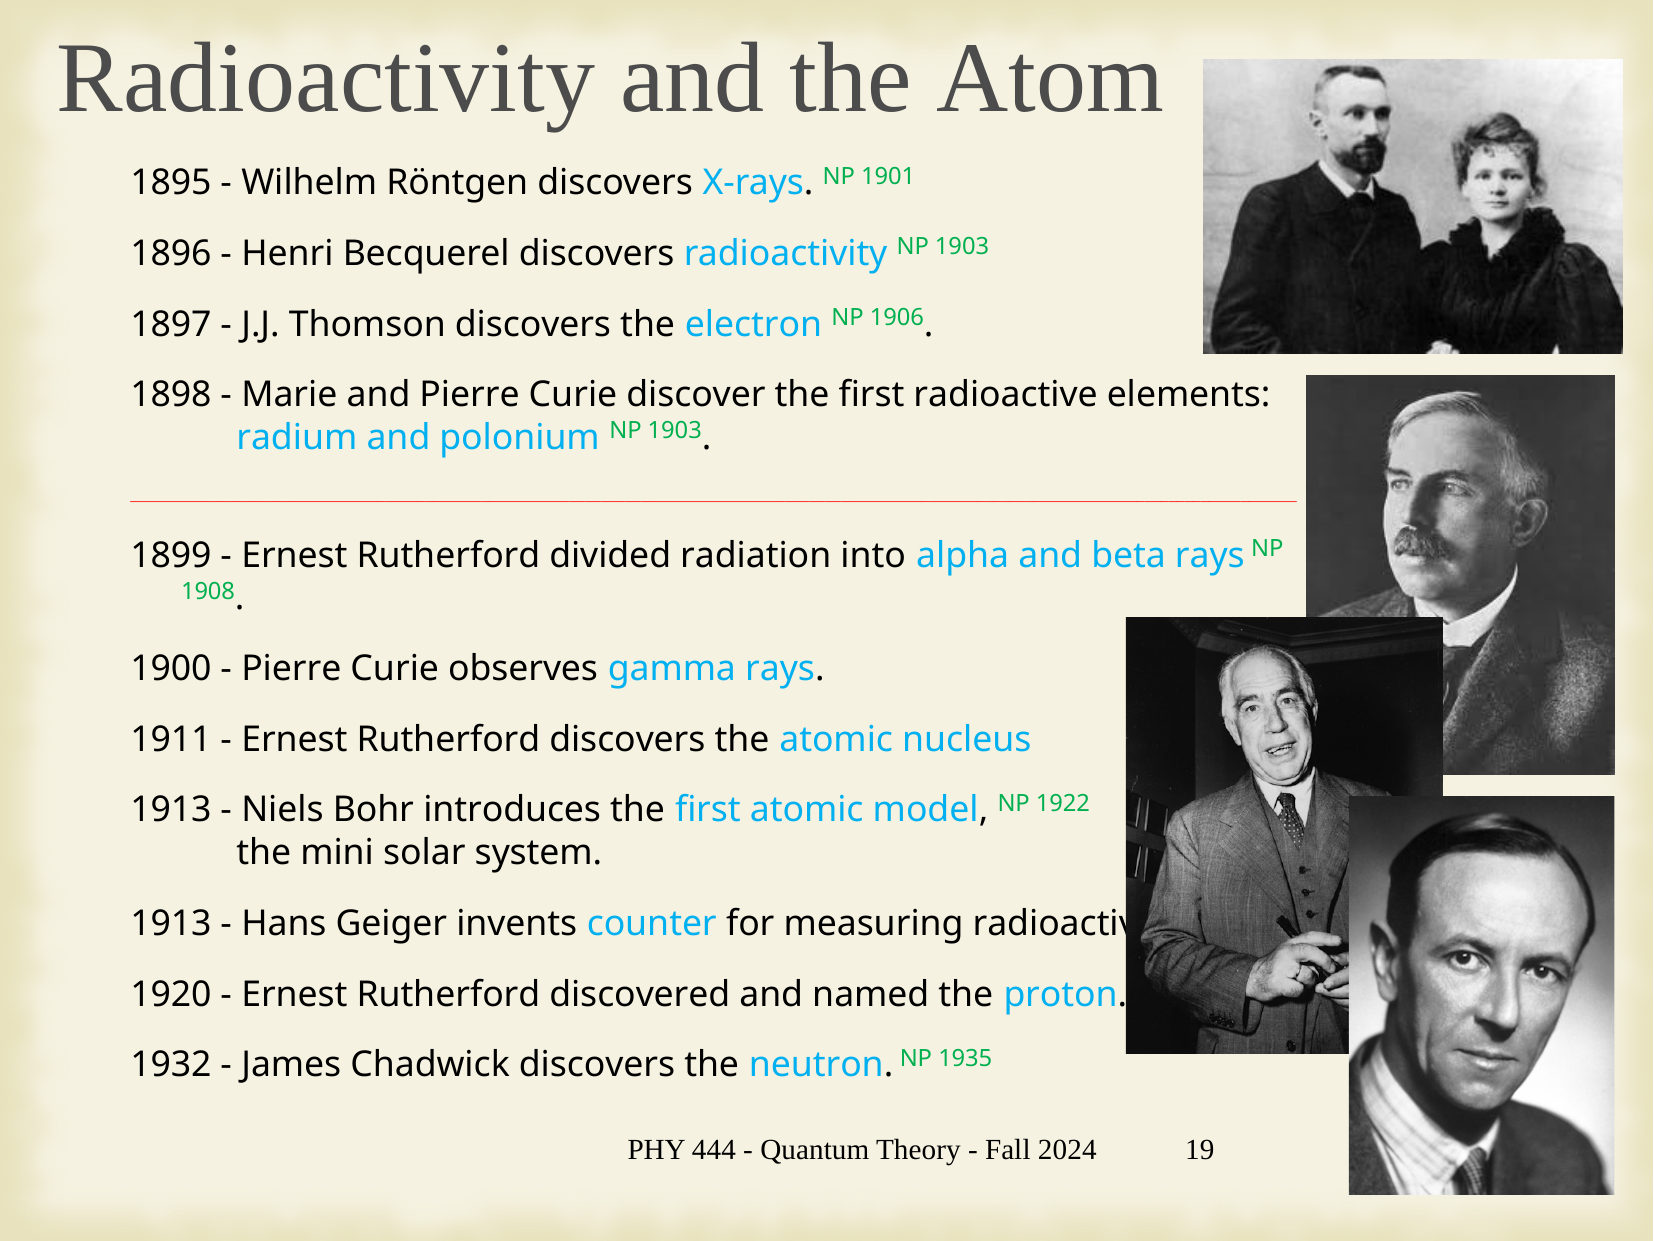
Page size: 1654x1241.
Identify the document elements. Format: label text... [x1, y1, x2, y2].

text_box [1313, 1130, 1571, 1216]
list 1895 - Wilhelm Röntgen discovers X-rays. NP 1901 1896 - Henri Becquerel discovers radioactivity NP 1903 1897 - J.J. Thomson discovers the electron NP 1906. 1898 - Marie and Pierre Curie discover the first radioactive elements: radium and polonium NP 1903. __________________________________________________________________________________________________________________________________________________ 1899 - Ernest Rutherford divided radiation into alpha and beta rays NP 1908. 1900 - Pierre Curie observes gamma rays. 1911 - Ernest Rutherford discovers the atomic nucleus 1913 - Niels Bohr introduces the first atomic model, NP 1922 the mini solar system. 1913 - Hans Geiger invents counter for measuring radioactivity. 1920 - Ernest Rutherford discovered and named the proton. 1932 - James Chadwick discovers the neutron. NP 1935 [46, 159, 1314, 1099]
picture [1125, 375, 1615, 1195]
title Radioactivity and the Atom [0, 0, 1222, 146]
picture [1203, 59, 1623, 354]
text_box PHY 444 - Quantum Theory - Fall 2024 [412, 1130, 1313, 1216]
